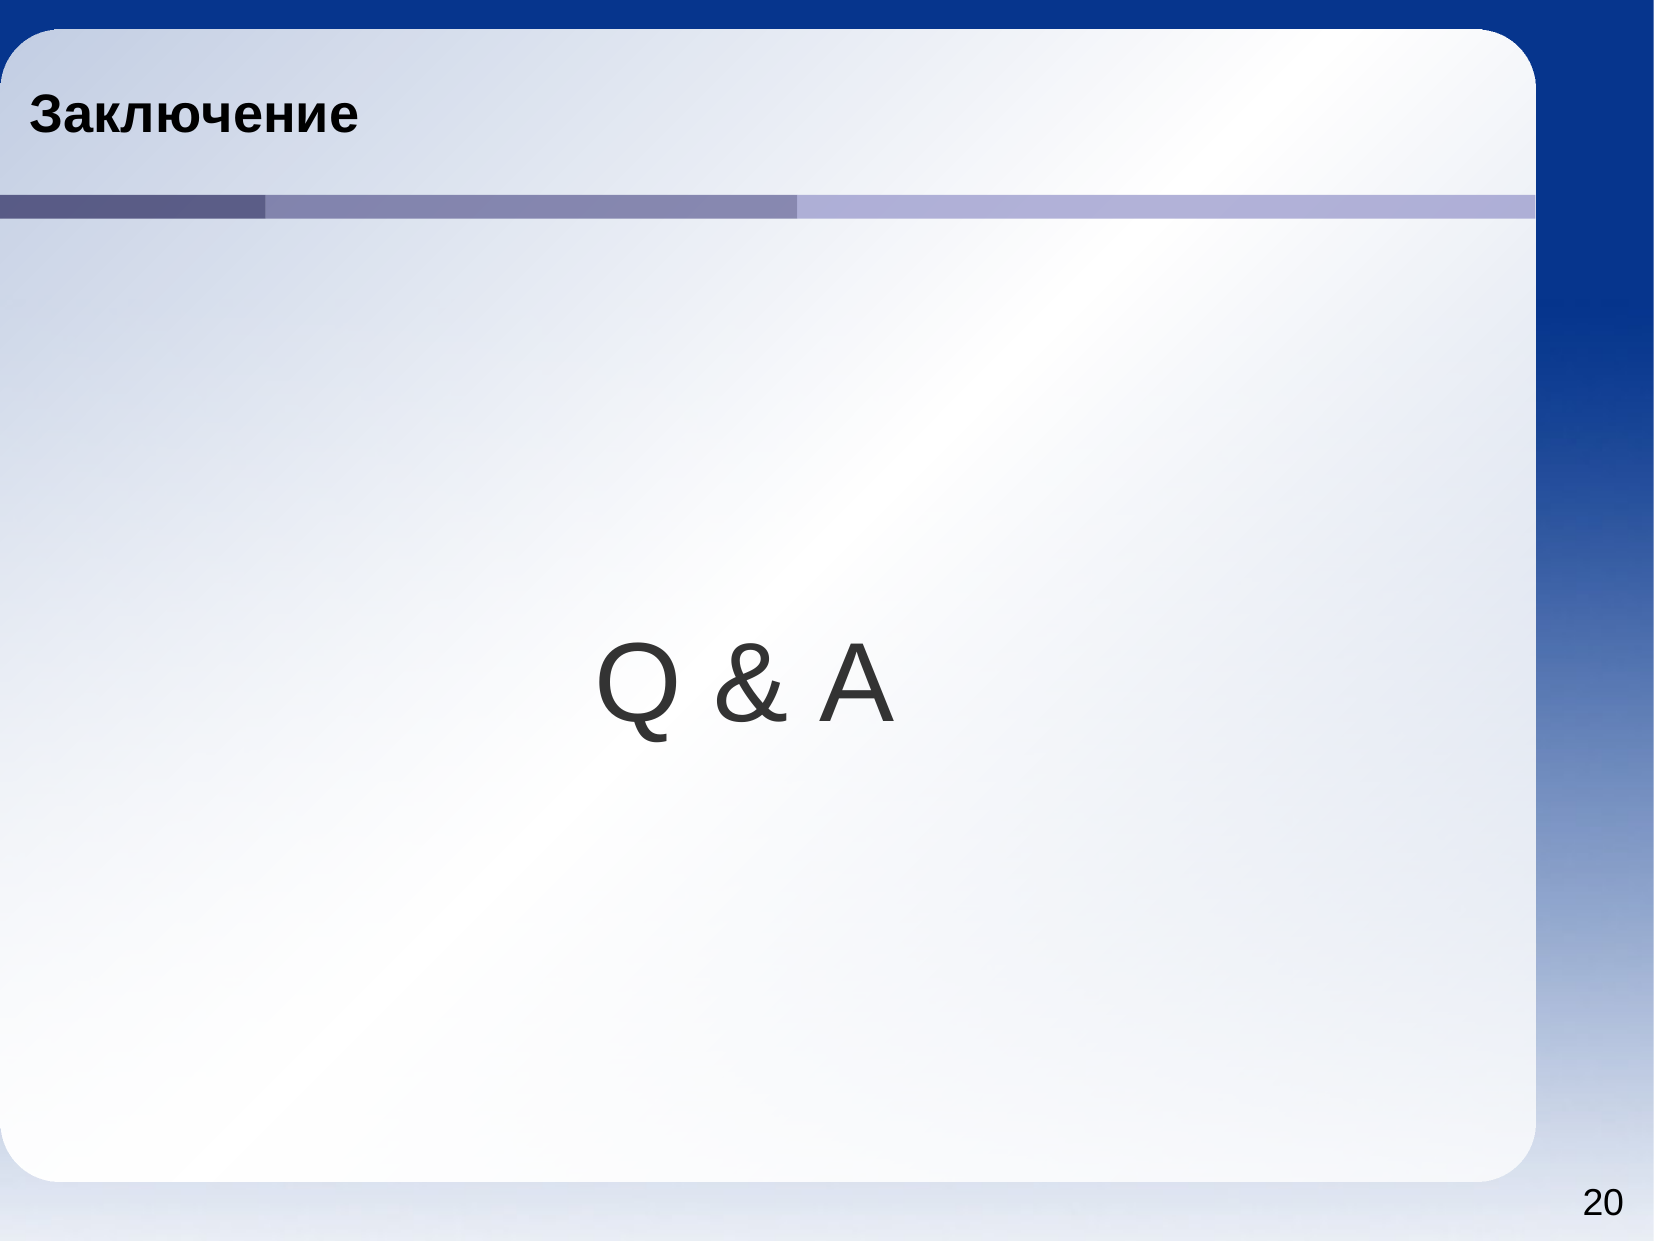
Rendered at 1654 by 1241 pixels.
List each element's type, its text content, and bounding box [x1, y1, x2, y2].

title Заключение [29, 49, 1506, 178]
picture [0, 0, 1654, 1241]
list Q & A [576, 620, 902, 746]
